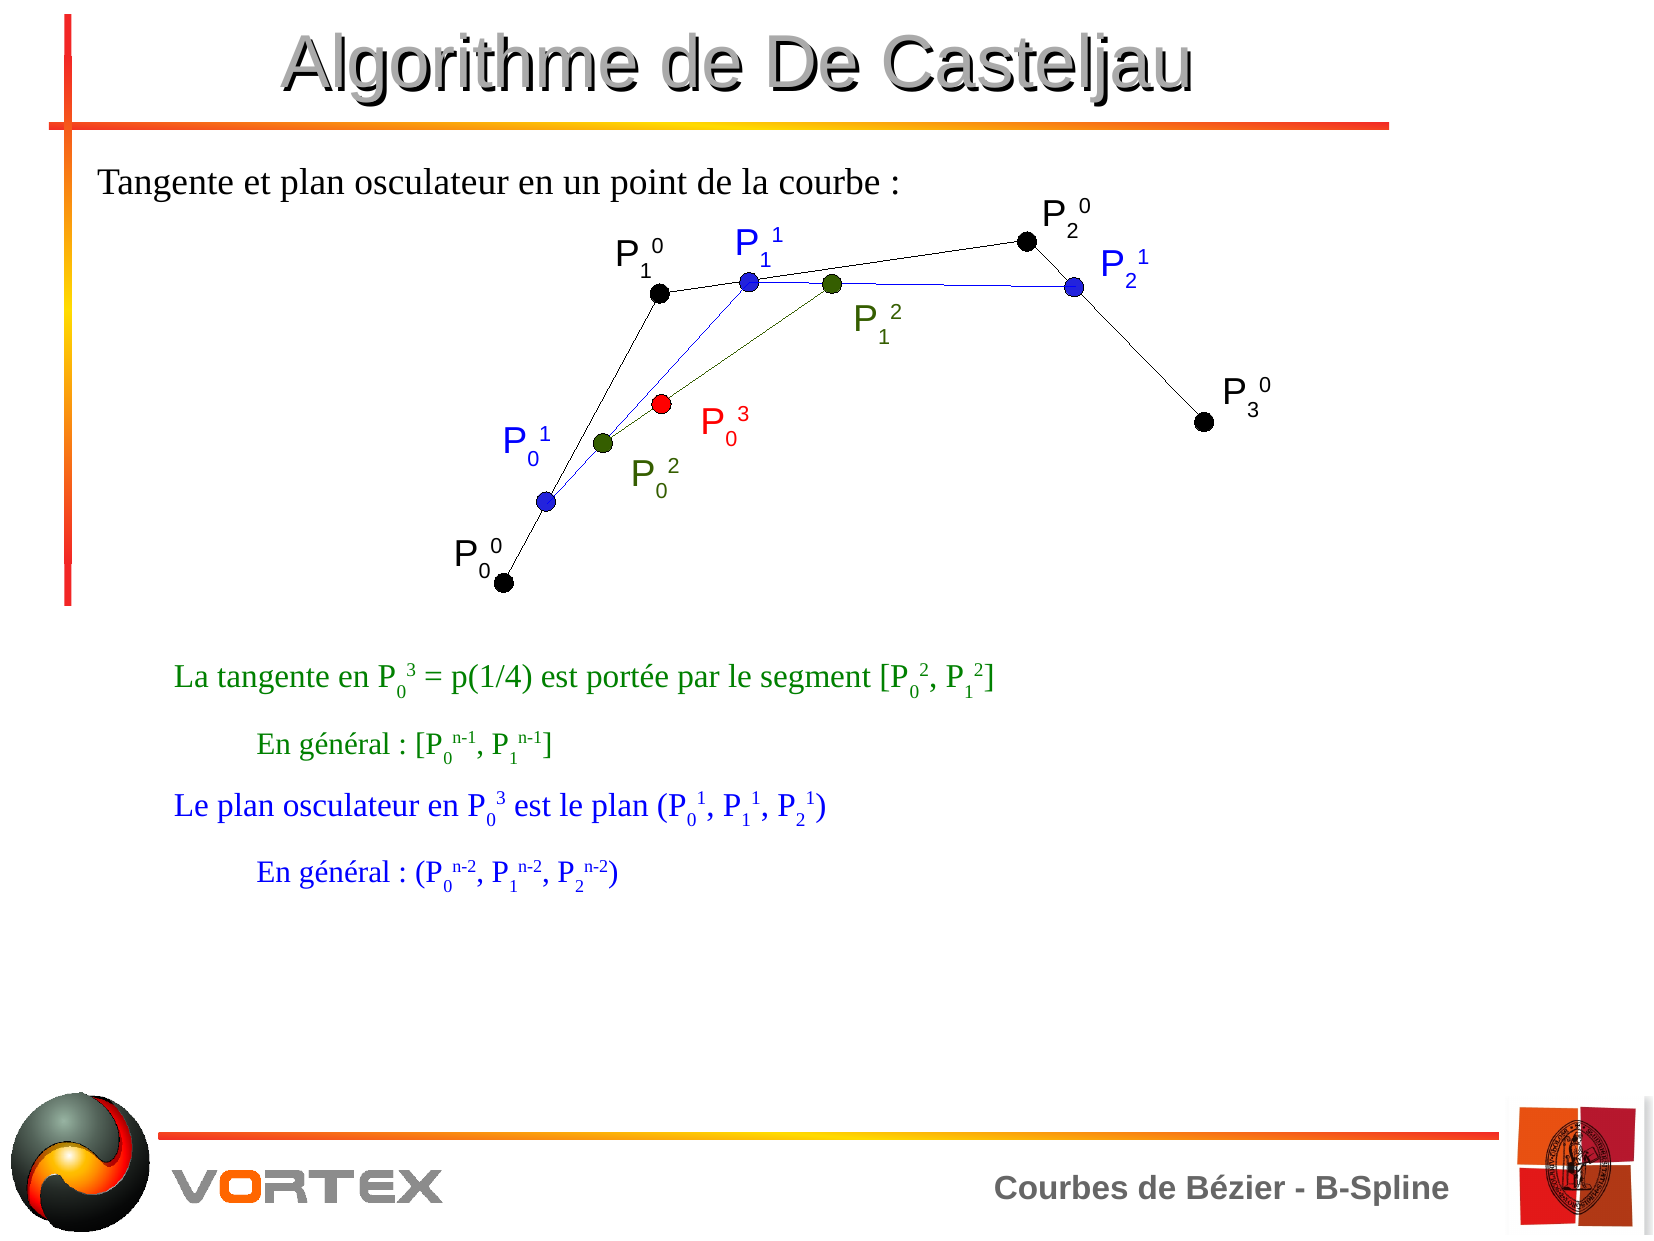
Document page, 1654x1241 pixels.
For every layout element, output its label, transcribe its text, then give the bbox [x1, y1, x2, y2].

text_box P30 [1207, 363, 1313, 483]
picture [11, 1092, 443, 1232]
text_box P12 [838, 290, 938, 410]
text_box [1194, 412, 1207, 432]
text_box P02 [615, 444, 713, 564]
text_box P11 [719, 213, 826, 333]
text_box [596, 433, 613, 453]
text_box P20 [1026, 184, 1163, 304]
text_box P01 [487, 412, 596, 532]
picture [1505, 1096, 1653, 1235]
text_box P03 [685, 392, 788, 512]
list Tangente et plan osculateur en un point de la courbe : La tangente en P03 = p(1/4) est portée par le segment [P02, P12] En général : [P0n-1, P1n-1] Le plan osculateur en P03 est le plan (P01, P11, P21) En général : (P0n-2, P1n-2, P2n-2) [79, 160, 1569, 1103]
text_box [1017, 232, 1026, 252]
title Algorithme de De Casteljau [82, 4, 1392, 120]
text_box [826, 274, 842, 294]
text_box [651, 394, 672, 414]
text_box P00 [438, 525, 526, 644]
text_box P21 [1085, 235, 1201, 354]
text_box P10 [600, 225, 707, 344]
